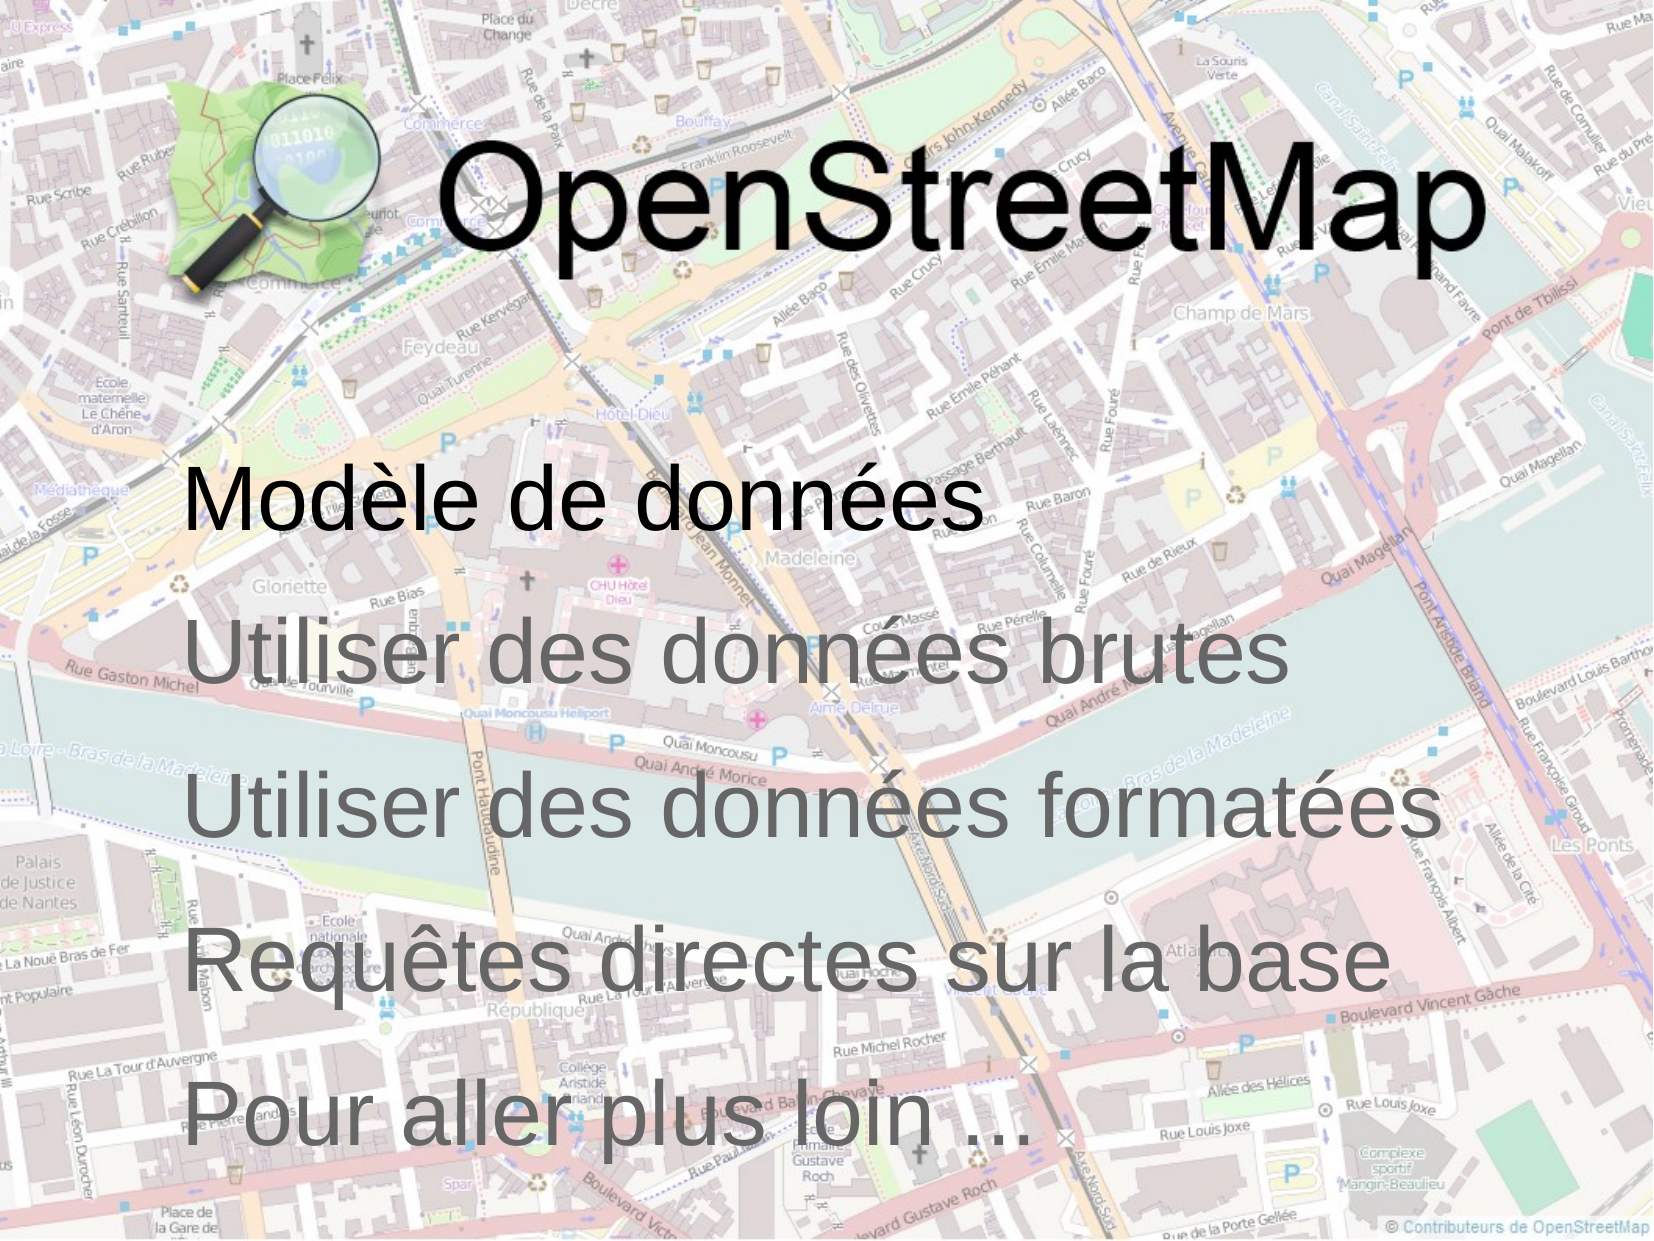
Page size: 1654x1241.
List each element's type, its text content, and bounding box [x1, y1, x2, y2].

text_box Modèle de données Utiliser des données brutes Utiliser des données formatées Requêtes directes sur la base Pour aller plus loin ... [166, 388, 1503, 1156]
picture [0, 0, 1653, 1241]
